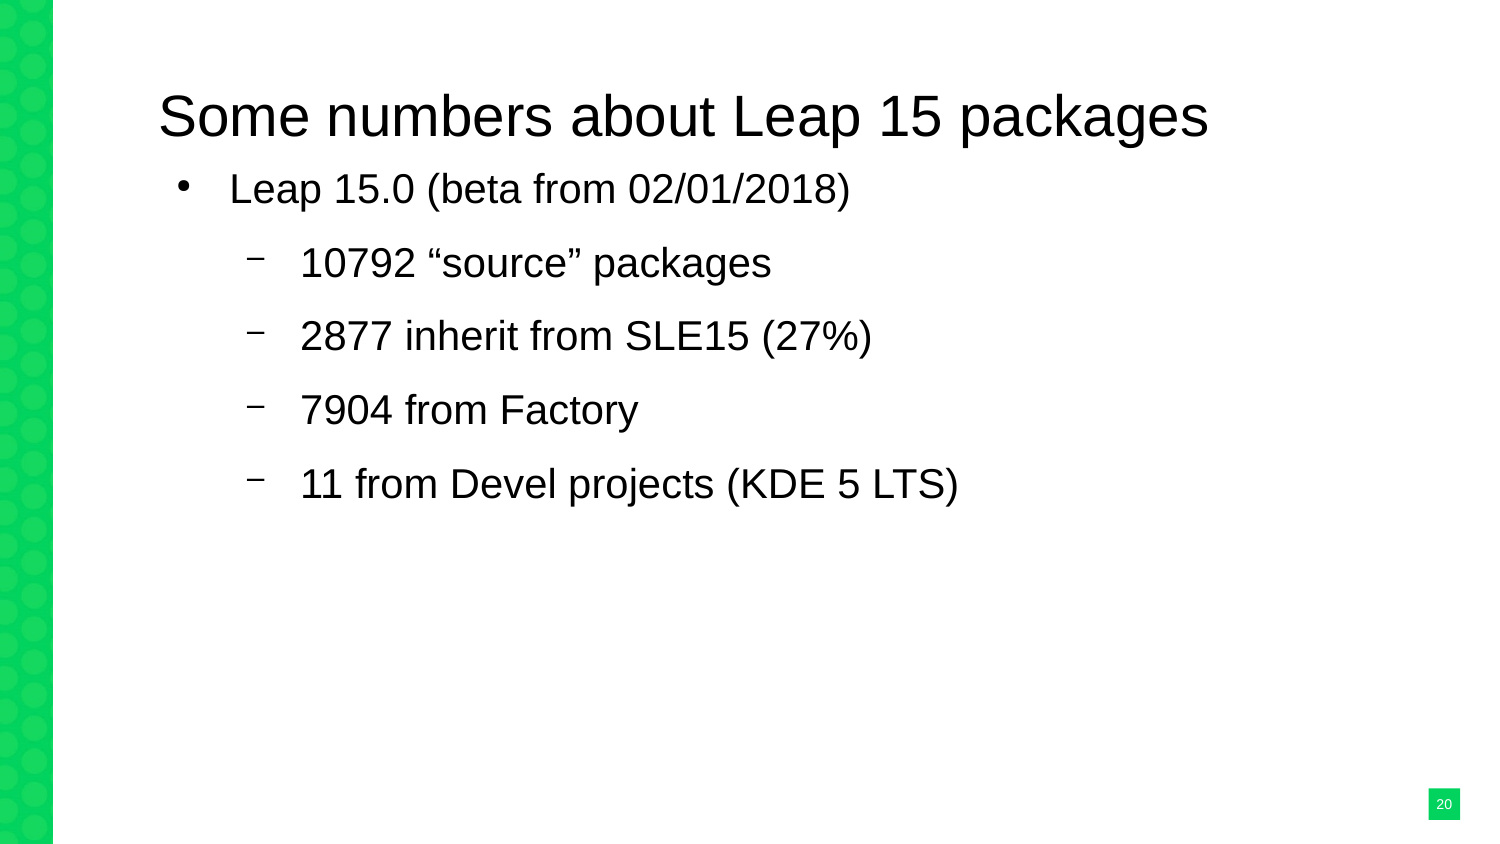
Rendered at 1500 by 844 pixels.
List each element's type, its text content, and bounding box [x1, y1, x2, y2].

title Some numbers about Leap 15 packages [143, 70, 1397, 135]
text_box <numéro> [1428, 788, 1461, 820]
picture [0, 0, 61, 844]
list Leap 15.0 (beta from 02/01/2018) 10792 “source” packages 2877 inherit from SLE15 (27%) 7904 from Factory 11 from Devel projects (KDE 5 LTS) [143, 154, 1397, 766]
